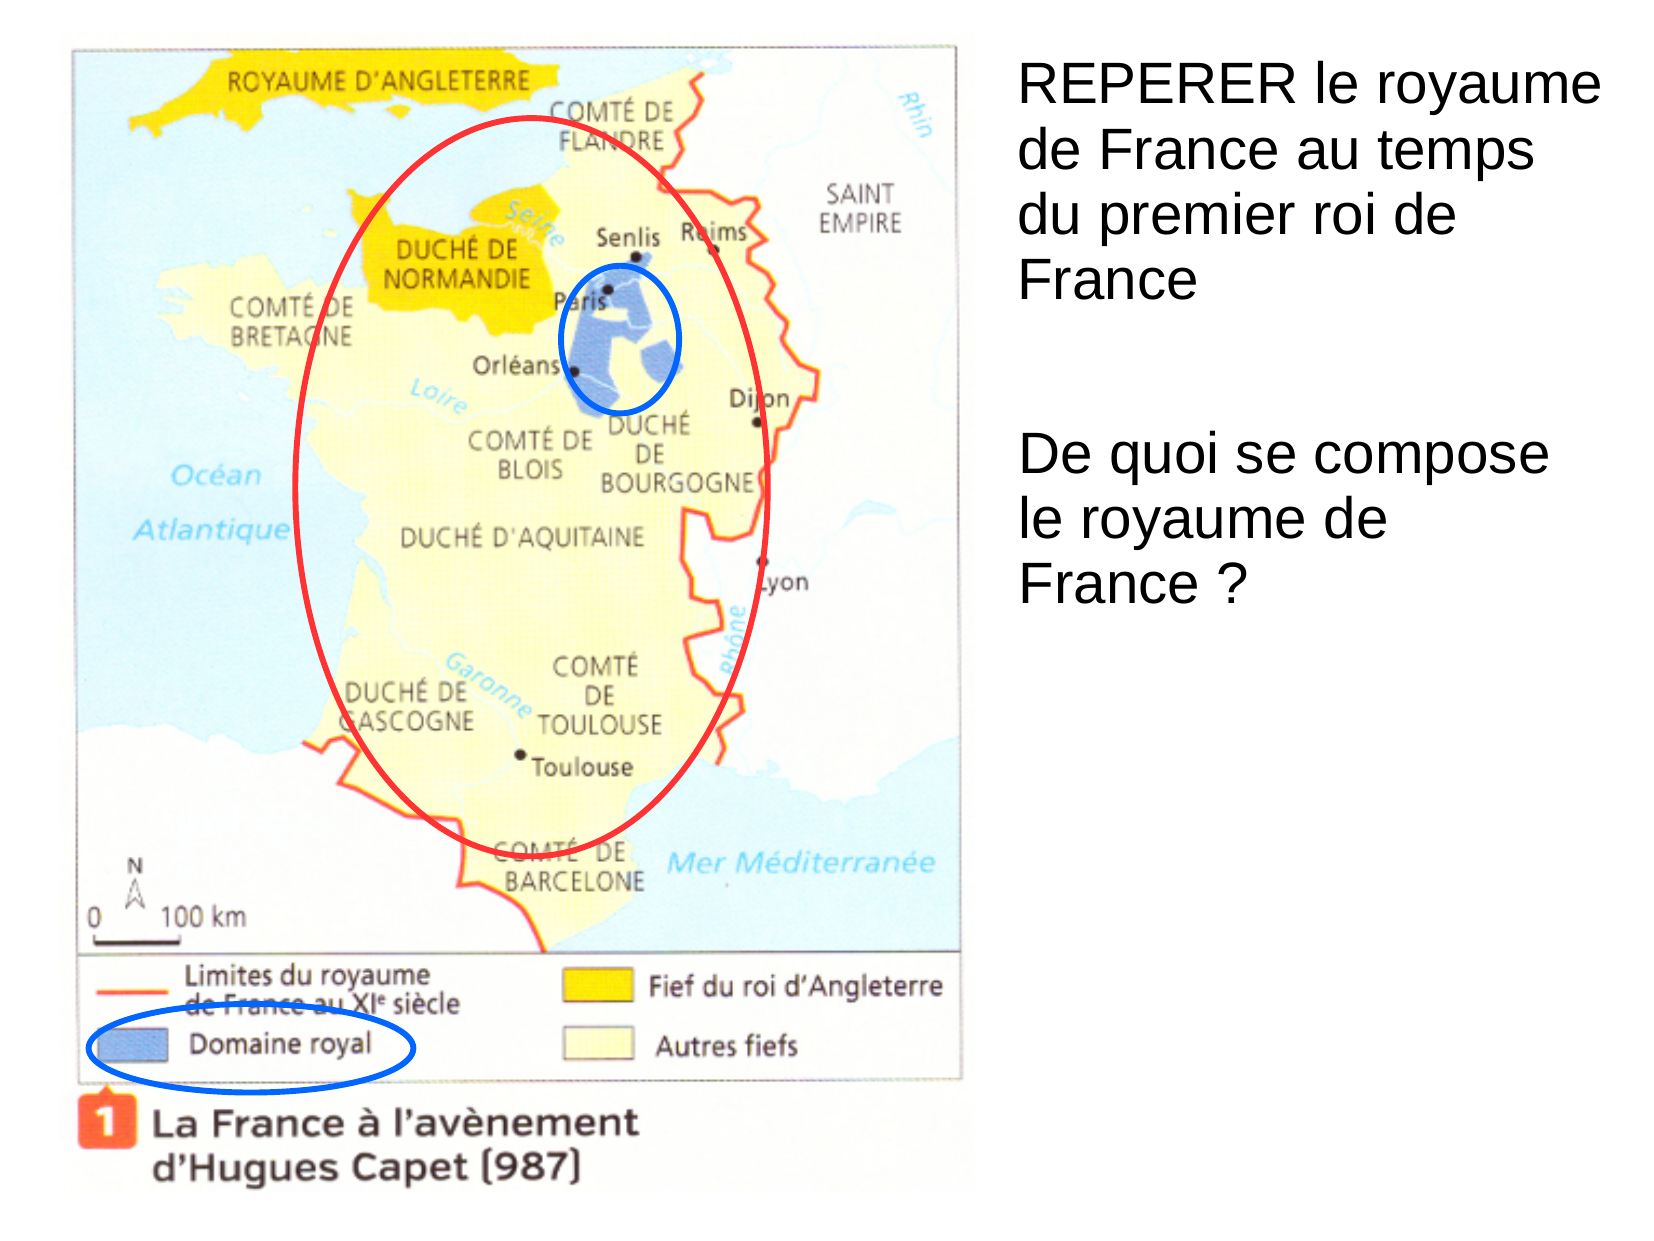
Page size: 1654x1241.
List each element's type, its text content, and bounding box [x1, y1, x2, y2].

text_box De quoi se compose le royaume de France ? [1003, 413, 1626, 724]
picture [59, 29, 975, 1211]
text_box REPERER le royaume de France au temps du premier roi de France [1002, 43, 1625, 355]
